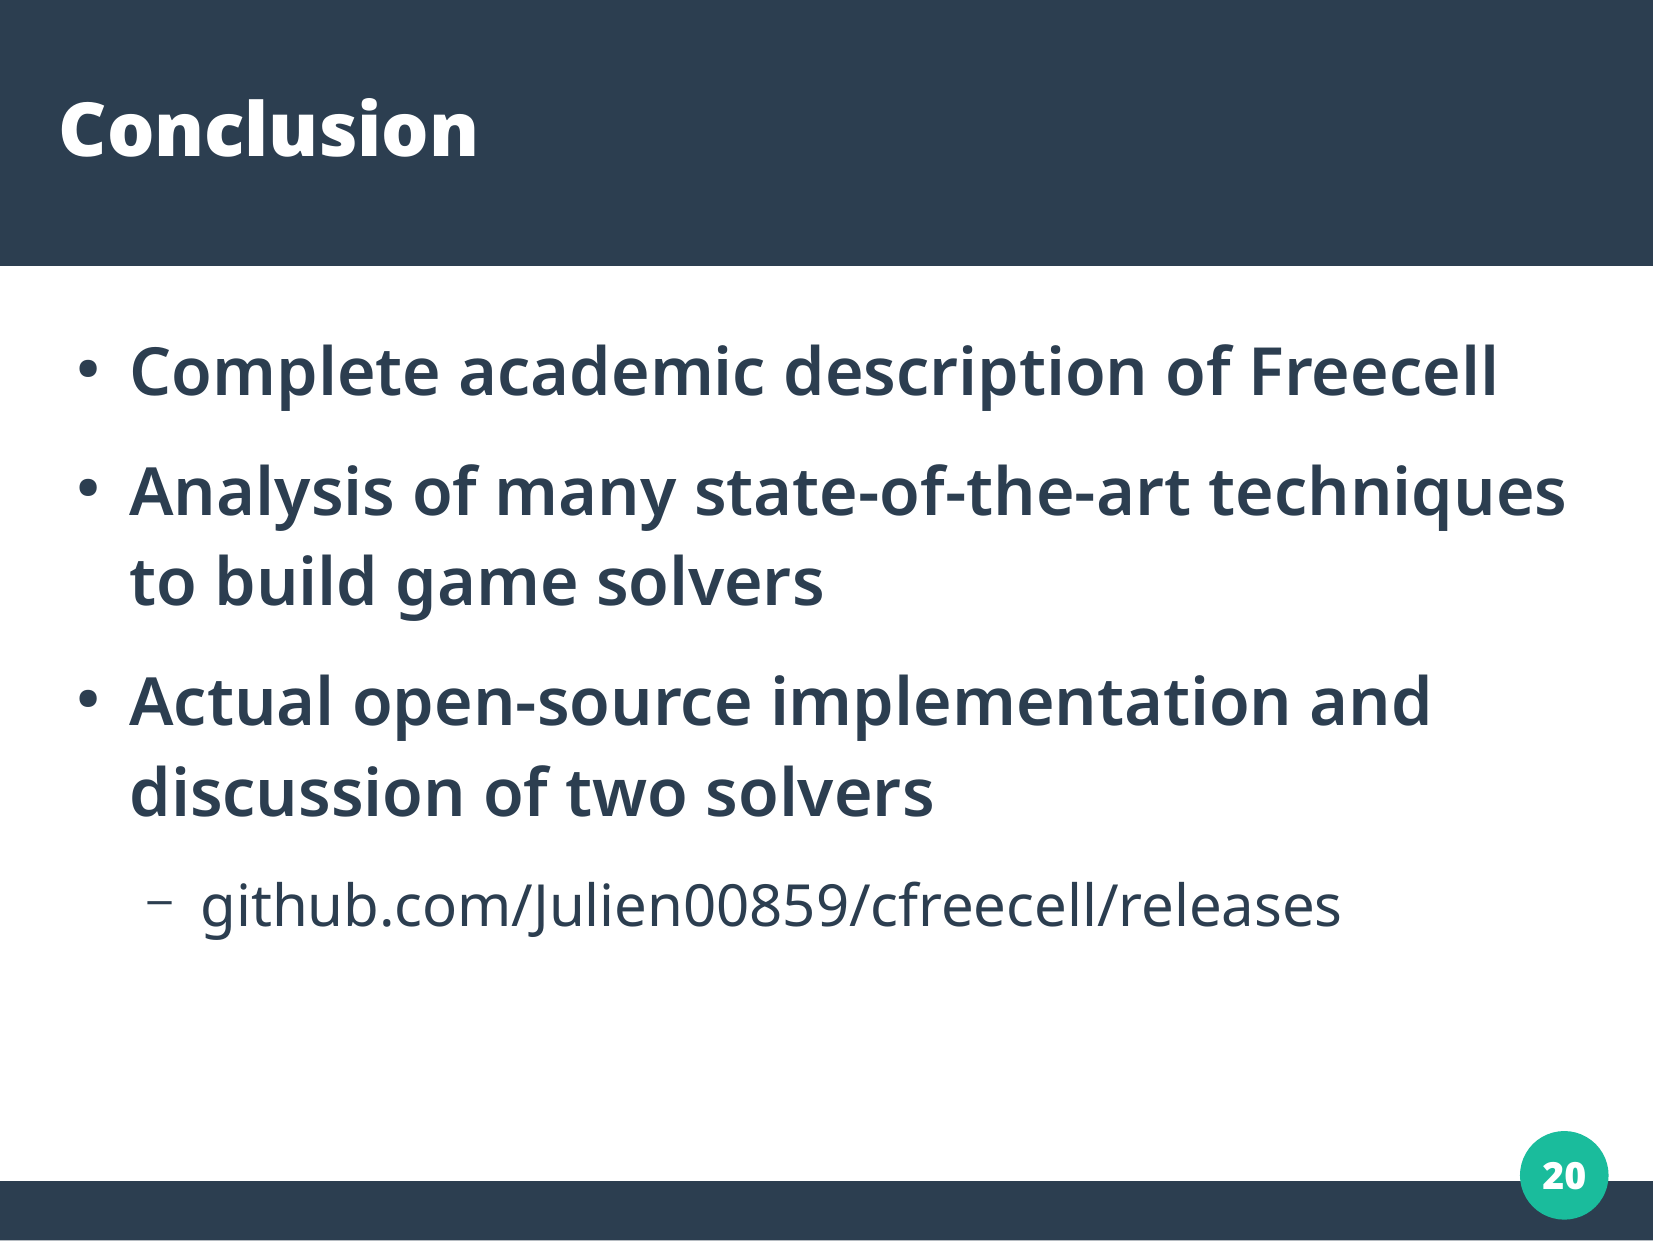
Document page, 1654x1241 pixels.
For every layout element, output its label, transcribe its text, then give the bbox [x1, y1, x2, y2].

list Complete academic description of Freecell Analysis of many state-of-the-art techniques to build game solvers Actual open-source implementation and discussion of two solvers github.com/Julien00859/cfreecell/releases [58, 324, 1594, 1152]
title Conclusion [58, 49, 1594, 207]
